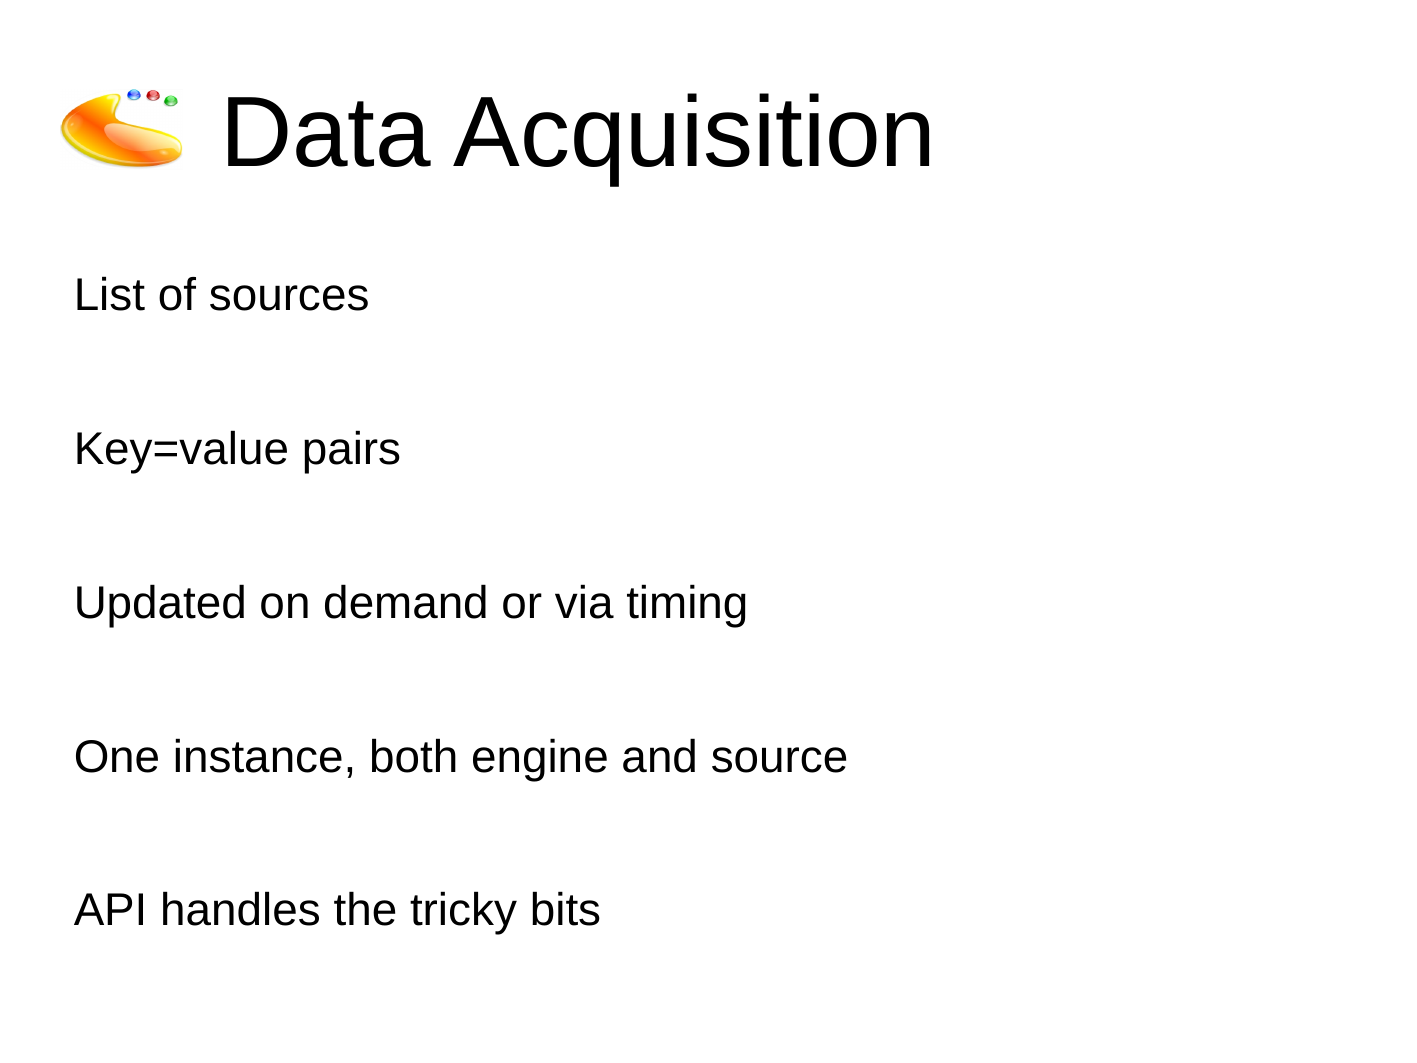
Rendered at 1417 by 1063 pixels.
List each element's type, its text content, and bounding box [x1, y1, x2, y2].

text_box Data Acquisition [205, 68, 1358, 188]
text_box List of sources Key=value pairs Updated on demand or via timing One instance, both engine and source API handles the tricky bits [59, 236, 1417, 1063]
picture [60, 89, 183, 170]
